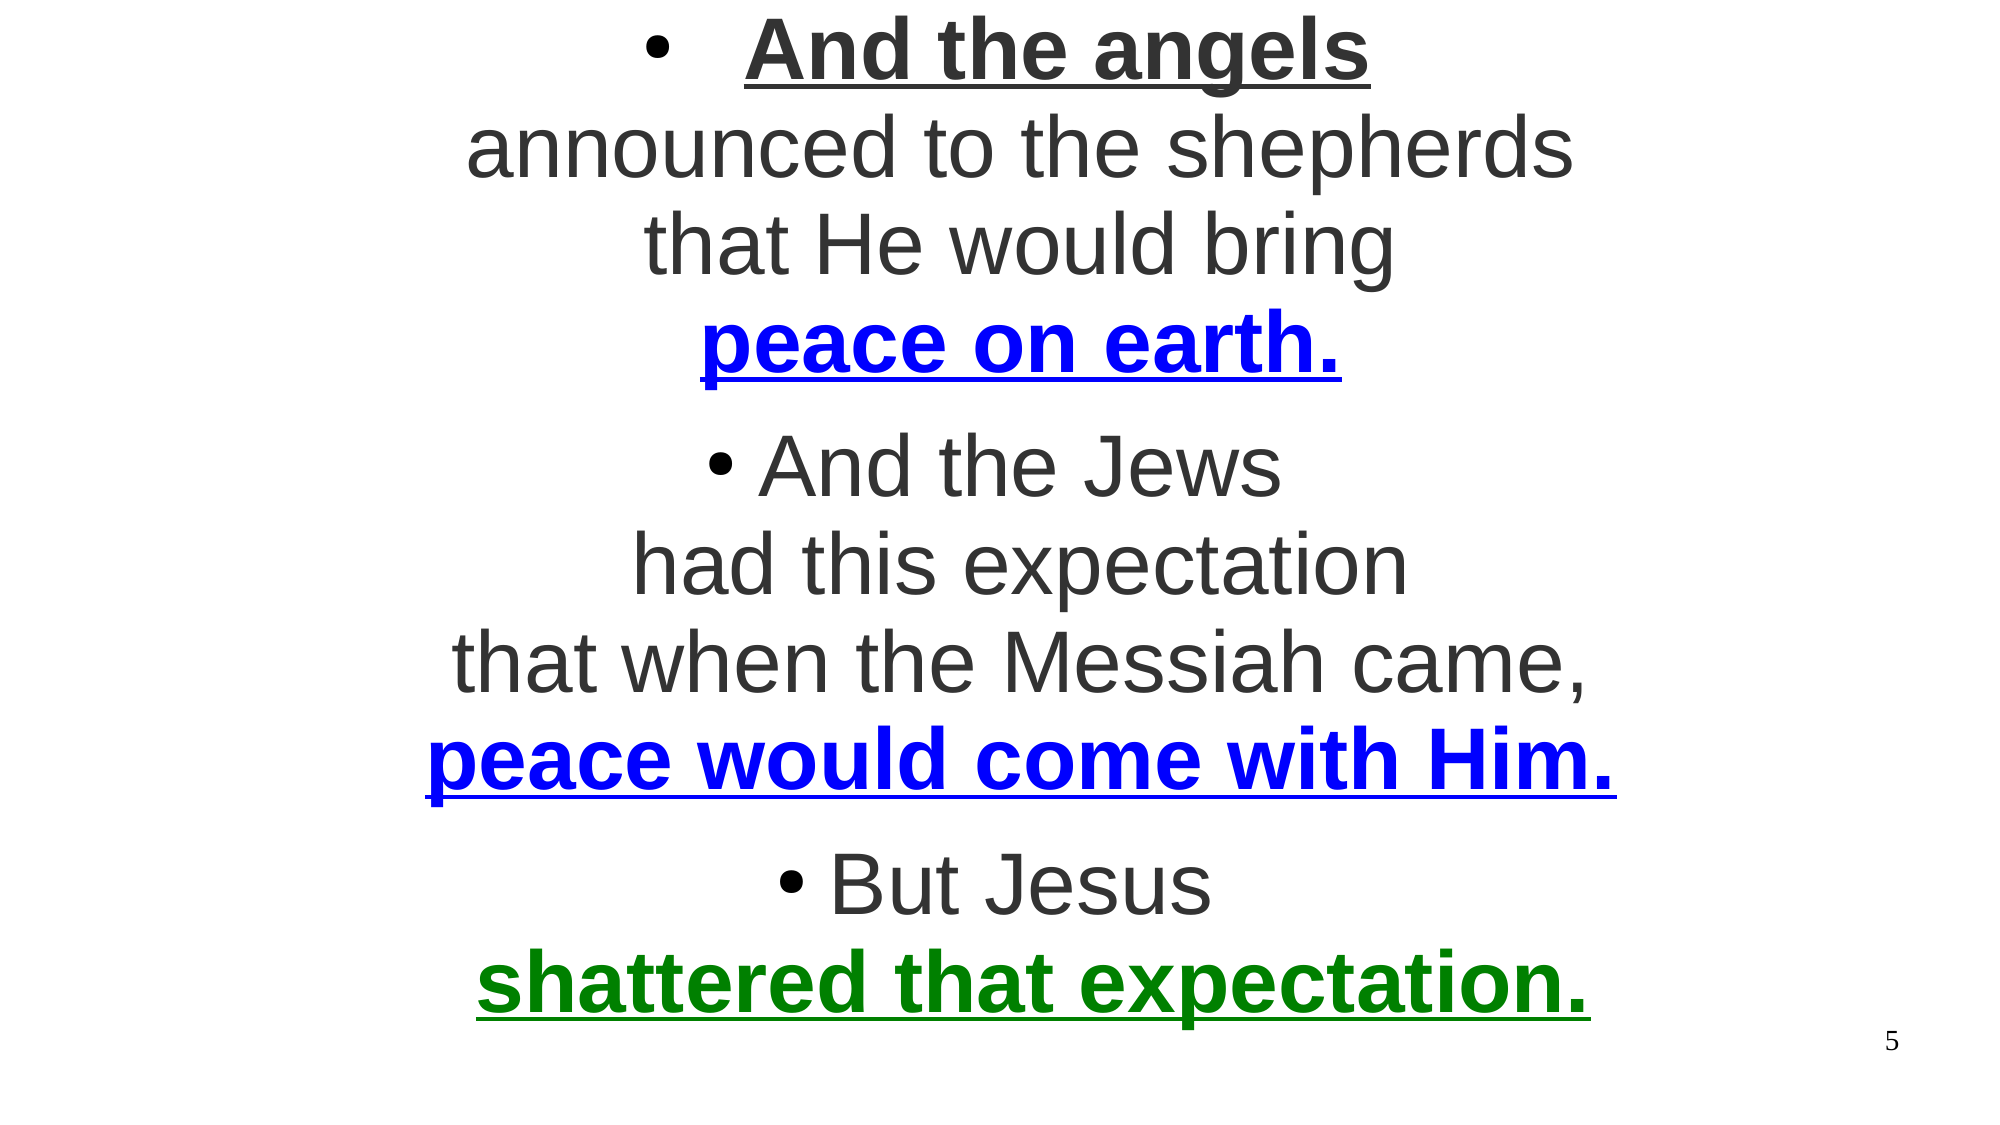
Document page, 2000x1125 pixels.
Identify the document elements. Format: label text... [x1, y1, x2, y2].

list And the angels announced to the shepherds that He would bring peace on earth. And the Jews had this expectation that when the Messiah came, peace would come with Him. But Jesus shattered that expectation. [0, 0, 1996, 1123]
